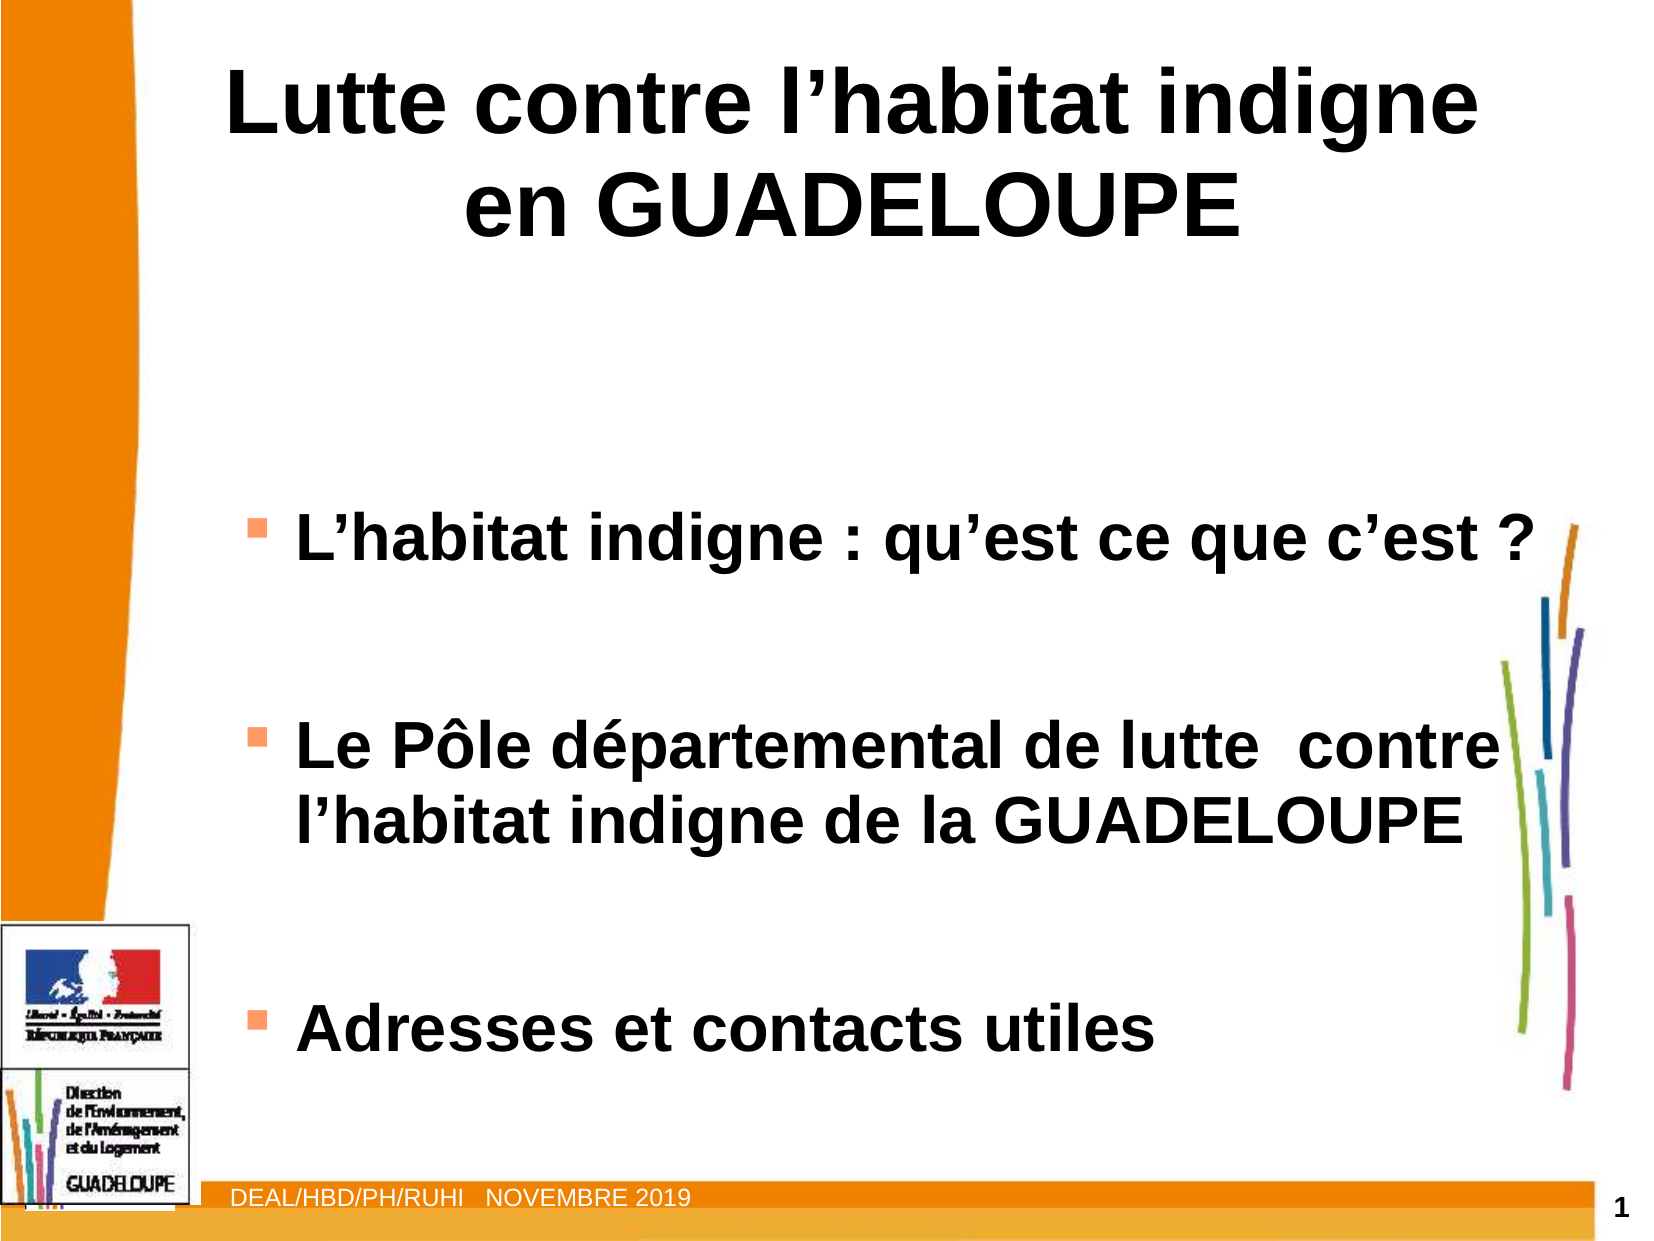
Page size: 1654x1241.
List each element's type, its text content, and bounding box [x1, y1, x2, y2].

picture [0, 0, 1654, 1241]
title Lutte contre l’habitat indigne en GUADELOUPE [136, 50, 1571, 256]
list L’habitat indigne : qu’est ce que c’est ? Le Pôle départemental de lutte contre l’habitat indigne de la GUADELOUPE Adresses et contacts utiles [224, 271, 1571, 1067]
